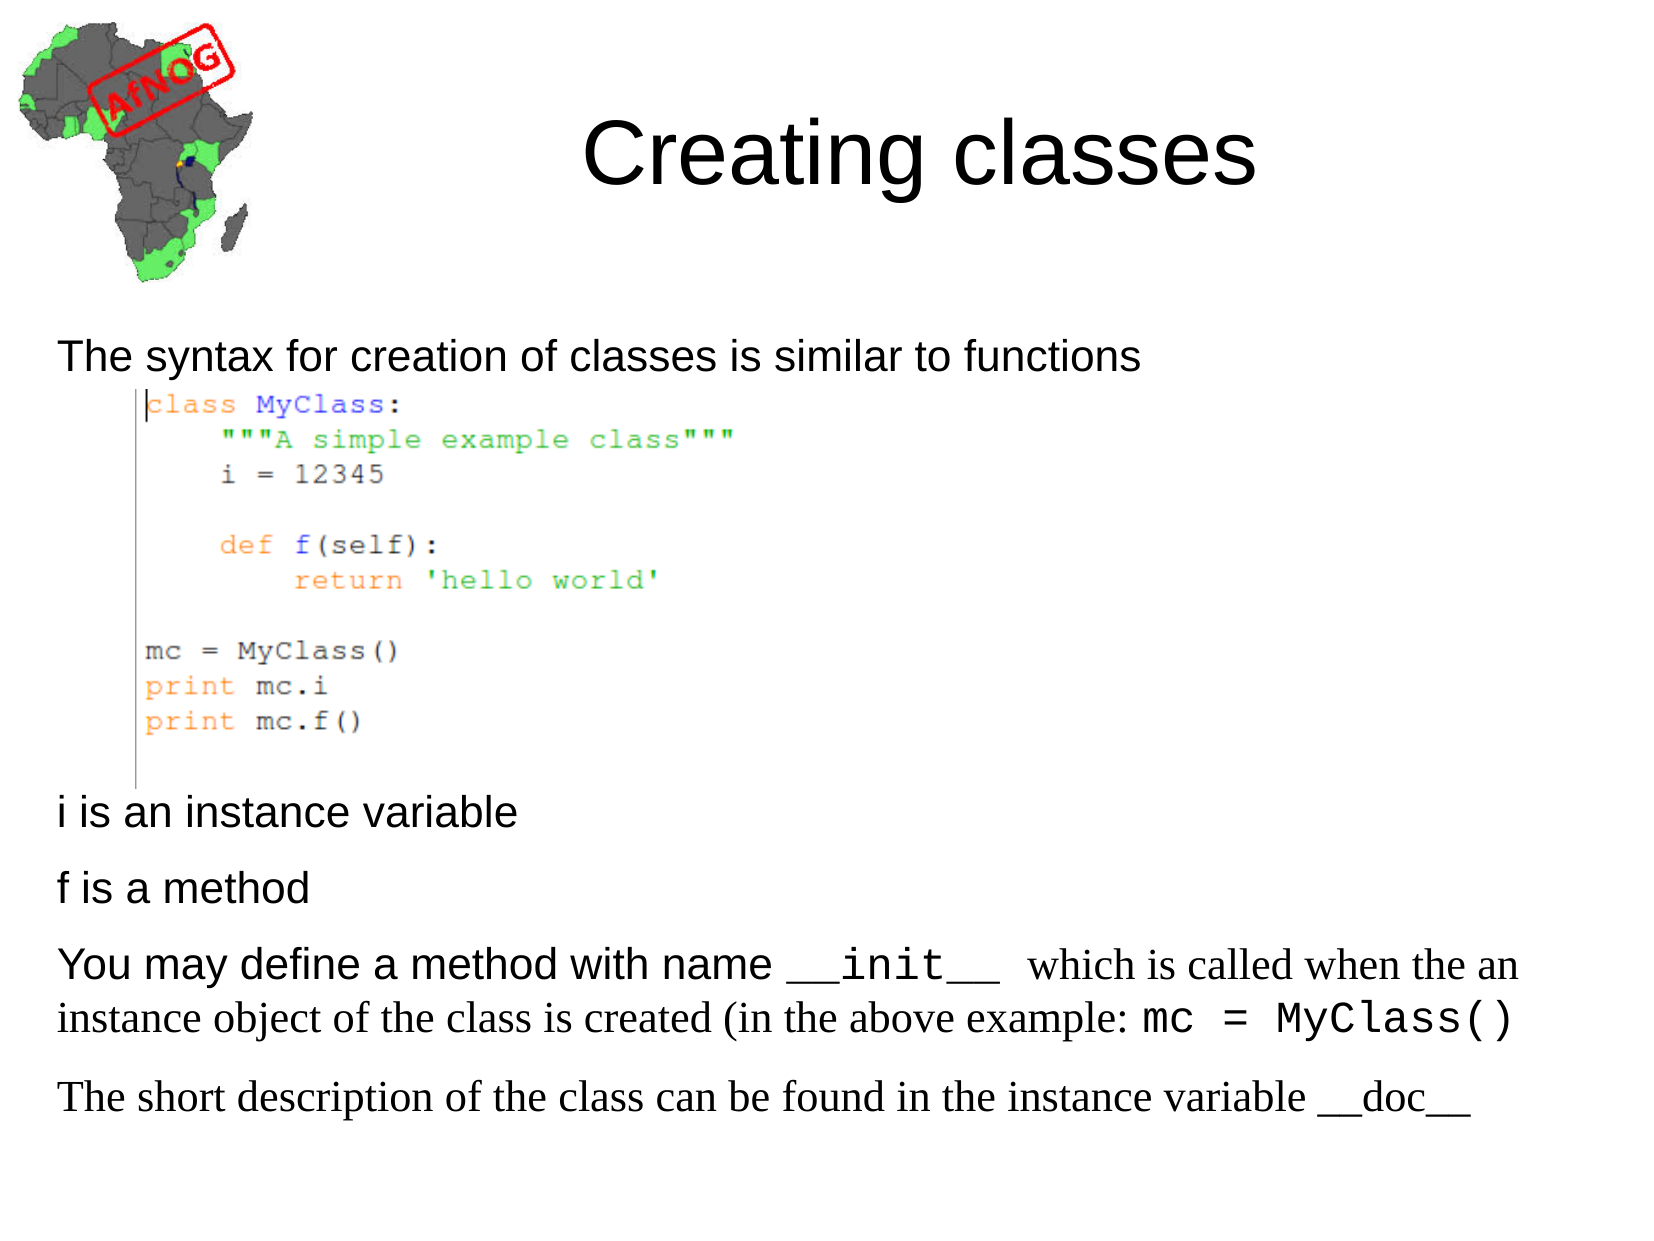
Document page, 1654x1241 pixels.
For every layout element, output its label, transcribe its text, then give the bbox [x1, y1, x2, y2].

picture [135, 389, 811, 789]
title Creating classes [270, 49, 1571, 257]
list The syntax for creation of classes is similar to functions i is an instance variable f is a method You may define a method with name __init__ which is called when the an instance object of the class is created (in the above example: mc = MyClass() The short description of the class can be found in the instance variable __doc__ [56, 330, 1546, 1126]
picture [9, 0, 259, 291]
